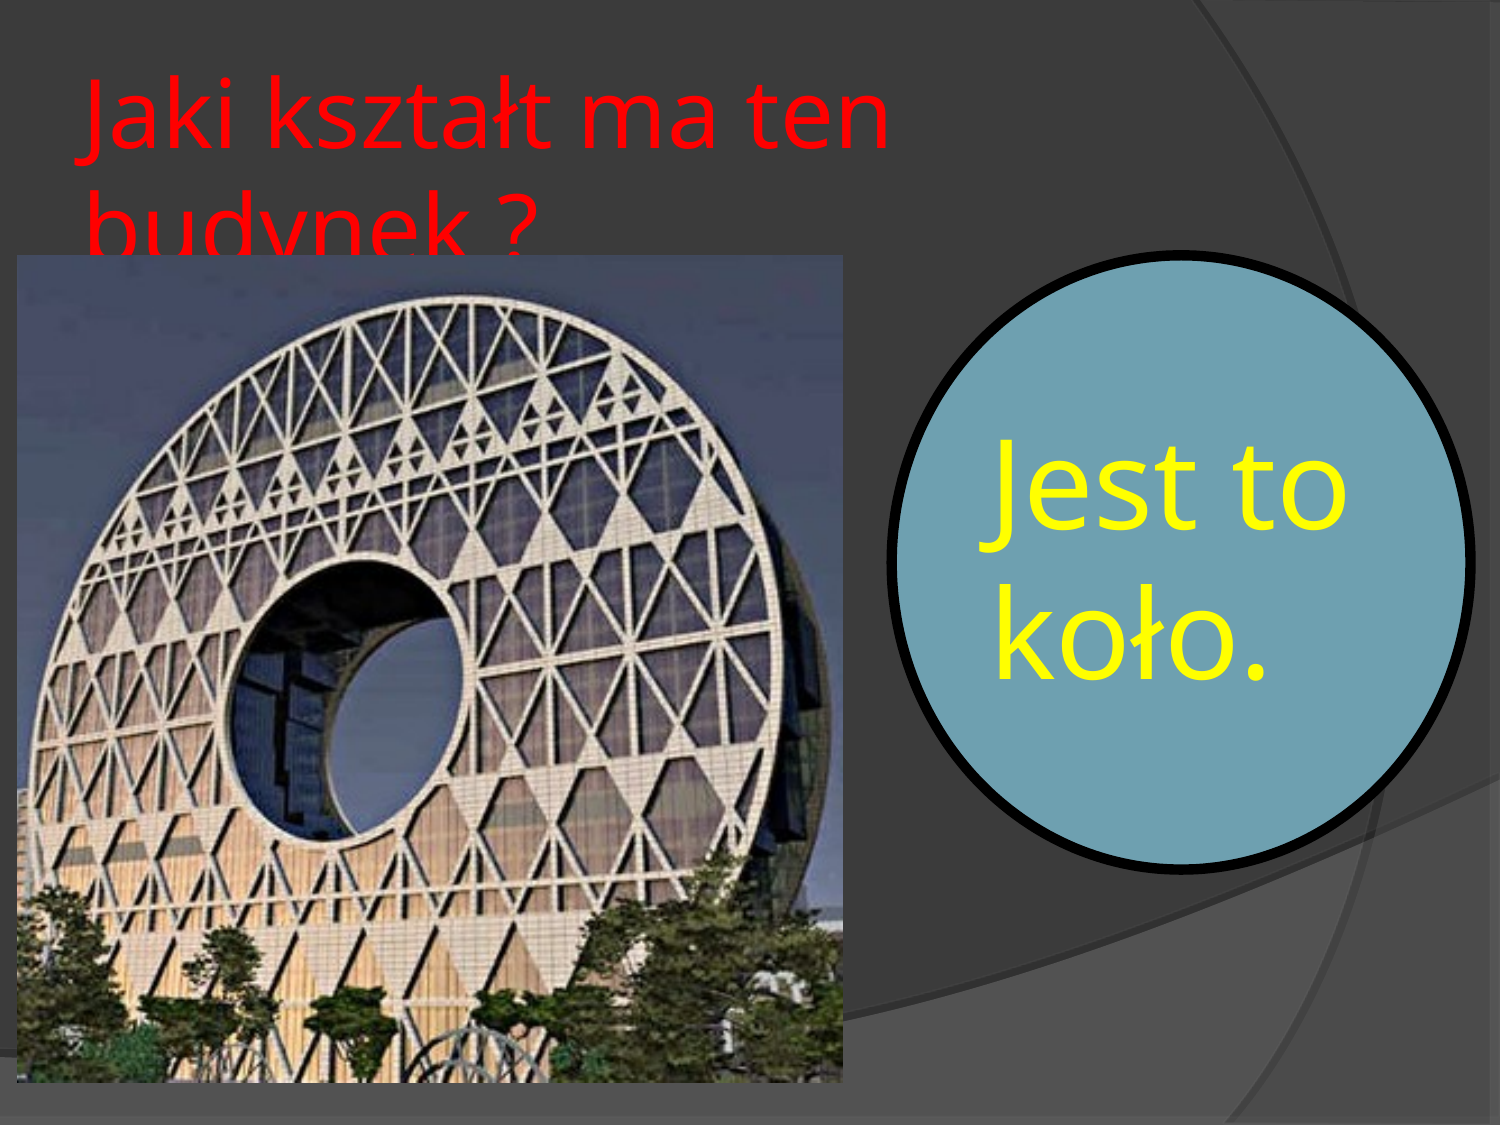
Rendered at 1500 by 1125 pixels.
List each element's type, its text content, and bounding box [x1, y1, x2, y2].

title Jaki kształt ma ten budynek ? [75, 45, 1300, 233]
picture [17, 255, 843, 1083]
text_box [891, 255, 1471, 870]
text_box Jest to koło. [974, 397, 1400, 716]
